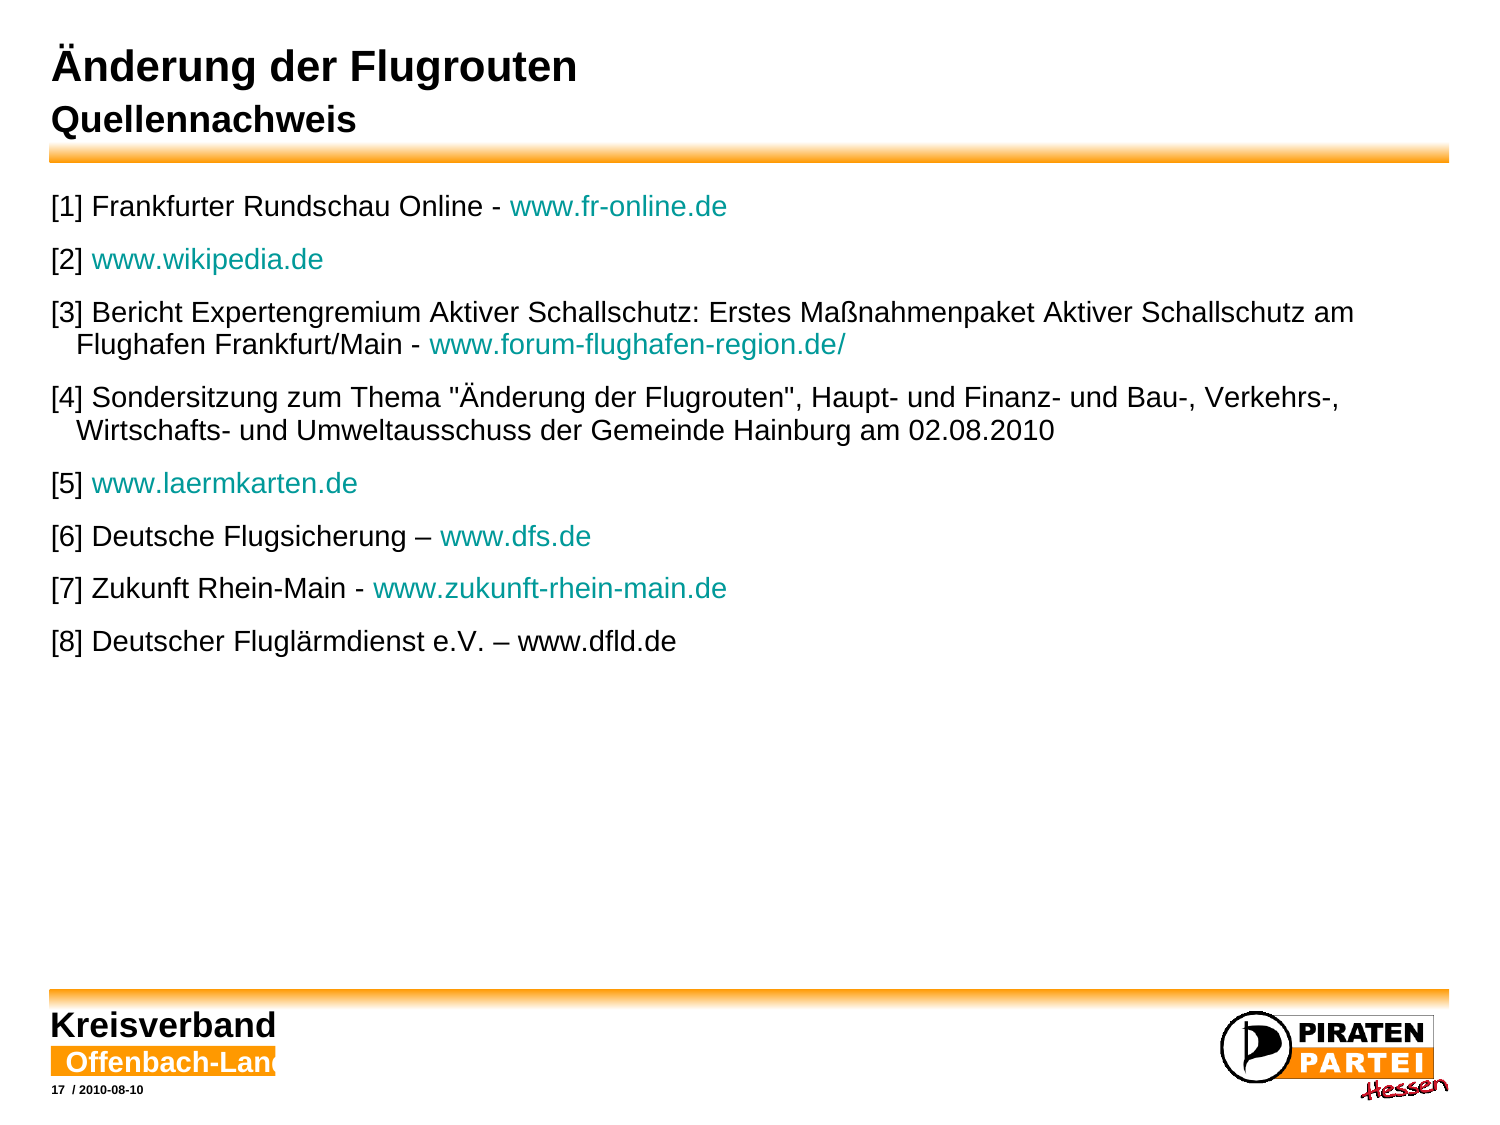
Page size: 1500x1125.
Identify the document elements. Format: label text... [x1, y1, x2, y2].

list [1] Frankfurter Rundschau Online - www.fr-online.de [2] www.wikipedia.de [3] Bericht Expertengremium Aktiver Schallschutz: Erstes Maßnahmenpaket Aktiver Schallschutz am Flughafen Frankfurt/Main - www.forum-flughafen-region.de/ [4] Sondersitzung zum Thema "Änderung der Flugrouten", Haupt- und Finanz- und Bau-, Verkehrs-, Wirtschafts- und Umweltausschuss der Gemeinde Hainburg am 02.08.2010 [5] www.laermkarten.de [6] Deutsche Flugsicherung – www.dfs.de [7] Zukunft Rhein-Main - www.zukunft-rhein-main.de [8] Deutscher Fluglärmdienst e.V. – www.dfld.de [50, 190, 1450, 721]
title Änderung der Flugrouten Quellennachweis [50, 36, 1450, 141]
